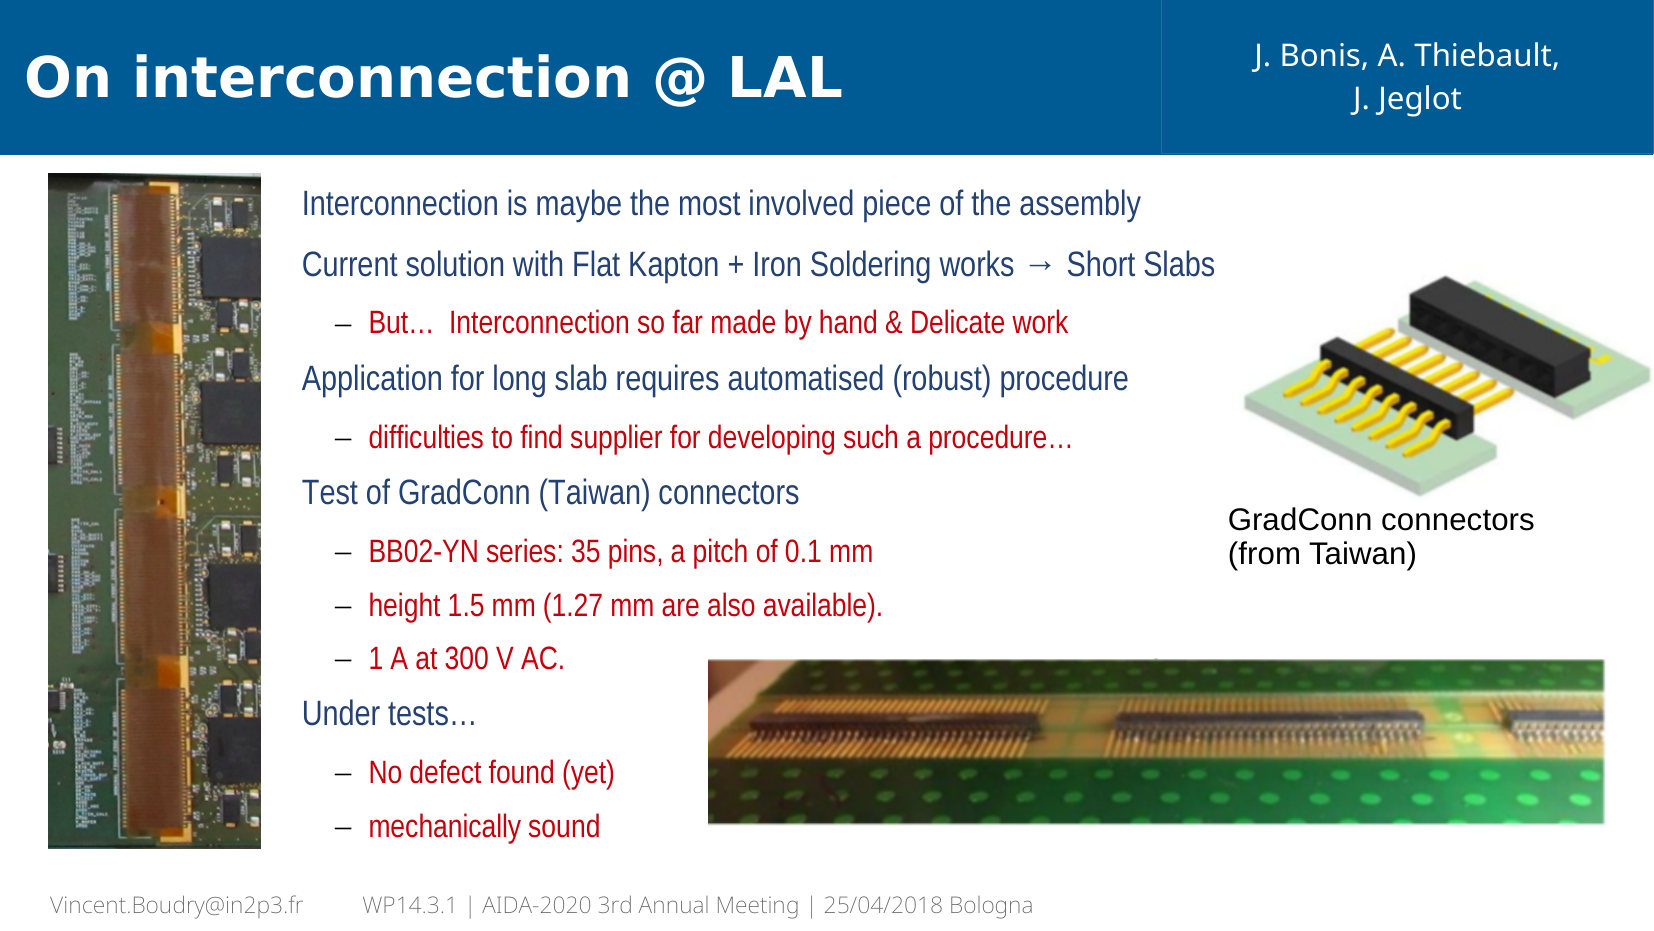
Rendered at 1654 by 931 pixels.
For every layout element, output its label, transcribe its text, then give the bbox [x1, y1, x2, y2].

picture [708, 658, 1607, 827]
title On interconnection @ LAL [24, 12, 1161, 143]
picture [1221, 259, 1654, 500]
text_box J. Bonis, A. Thiebault, J. Jeglot [1161, 0, 1654, 154]
picture [48, 173, 261, 850]
text_box GradConn connectors (from Taiwan) [1210, 491, 1612, 582]
list Interconnection is maybe the most involved piece of the assembly Current solution with Flat Kapton + Iron Soldering works → Short Slabs But… Interconnection so far made by hand & Delicate work Application for long slab requires automatised (robust) procedure difficulties to find supplier for developing such a procedure… Test of GradConn (Taiwan) connectors BB02-YN series: 35 pins, a pitch of 0.1 mm height 1.5 mm (1.27 mm are also available). 1 A at 300 V AC. Under tests… No defect found (yet) mechanically sound [301, 182, 1394, 851]
